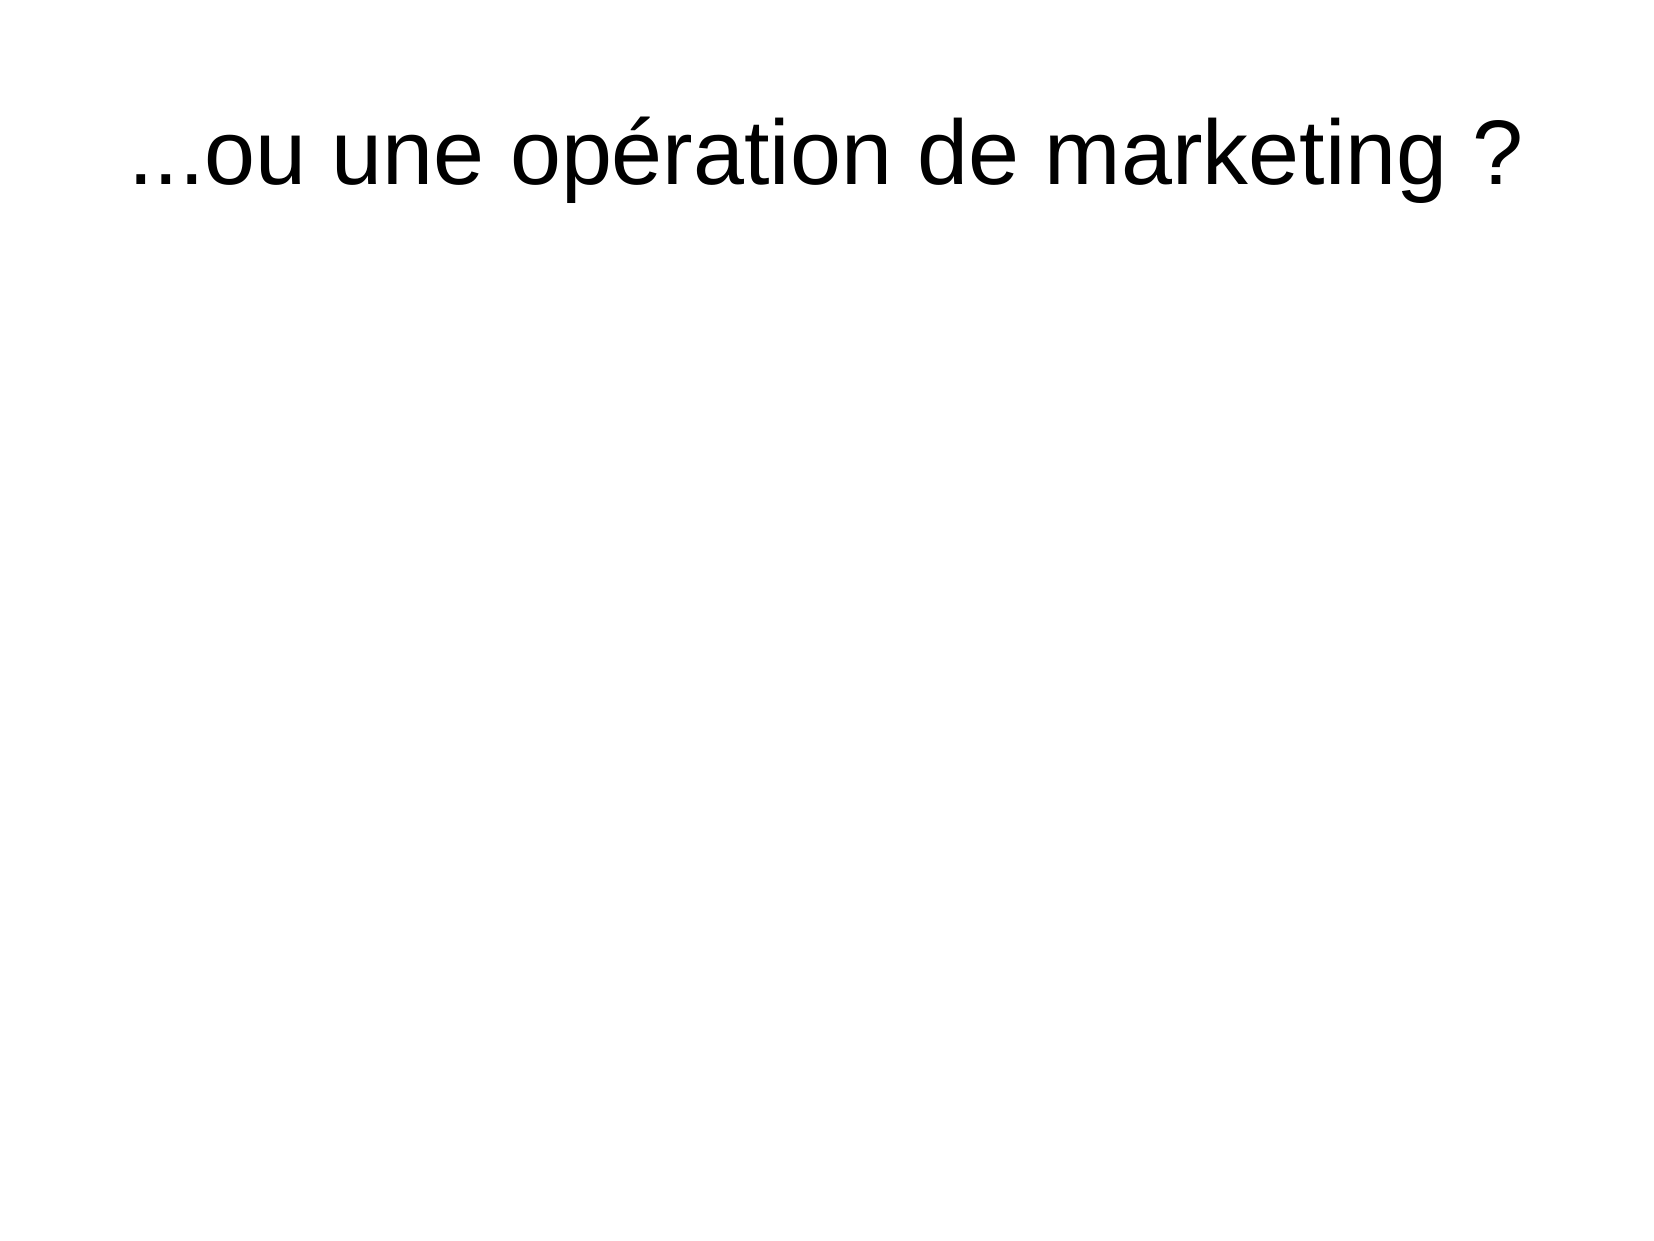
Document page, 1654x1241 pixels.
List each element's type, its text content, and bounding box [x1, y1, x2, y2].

title ...ou une opération de marketing ? [82, 49, 1571, 257]
